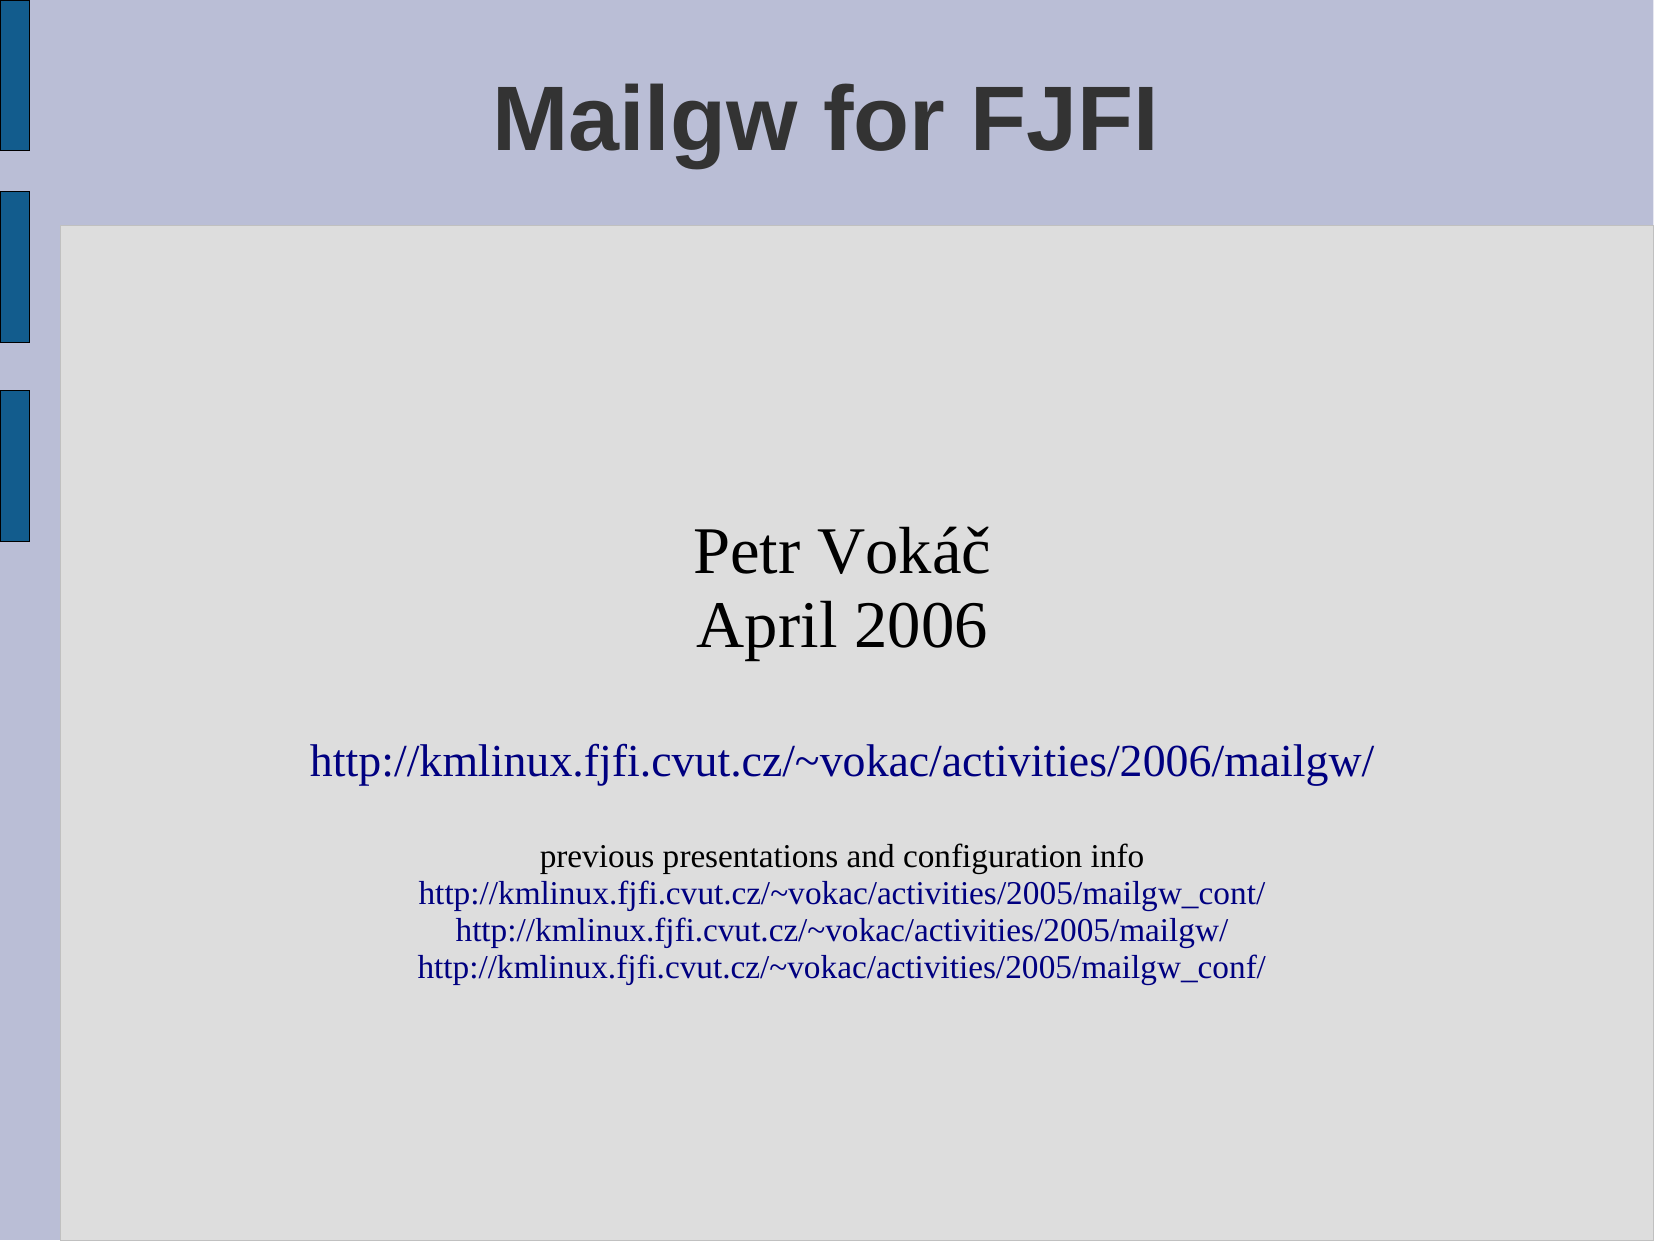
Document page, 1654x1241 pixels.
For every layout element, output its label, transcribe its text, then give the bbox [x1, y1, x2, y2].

title Mailgw for FJFI [120, 15, 1533, 223]
subtitle Petr Vokáč April 2006 http://kmlinux.fjfi.cvut.cz/~vokac/activities/2006/mailgw/ previous presentations and configuration info http://kmlinux.fjfi.cvut.cz/~vokac/activities/2005/mailgw_cont/ http://kmlinux.fjfi.cvut.cz/~vokac/activities/2005/mailgw/ http://kmlinux.fjfi.cvut.cz/~vokac/activities/2005/mailgw_conf/ [90, 255, 1561, 1171]
